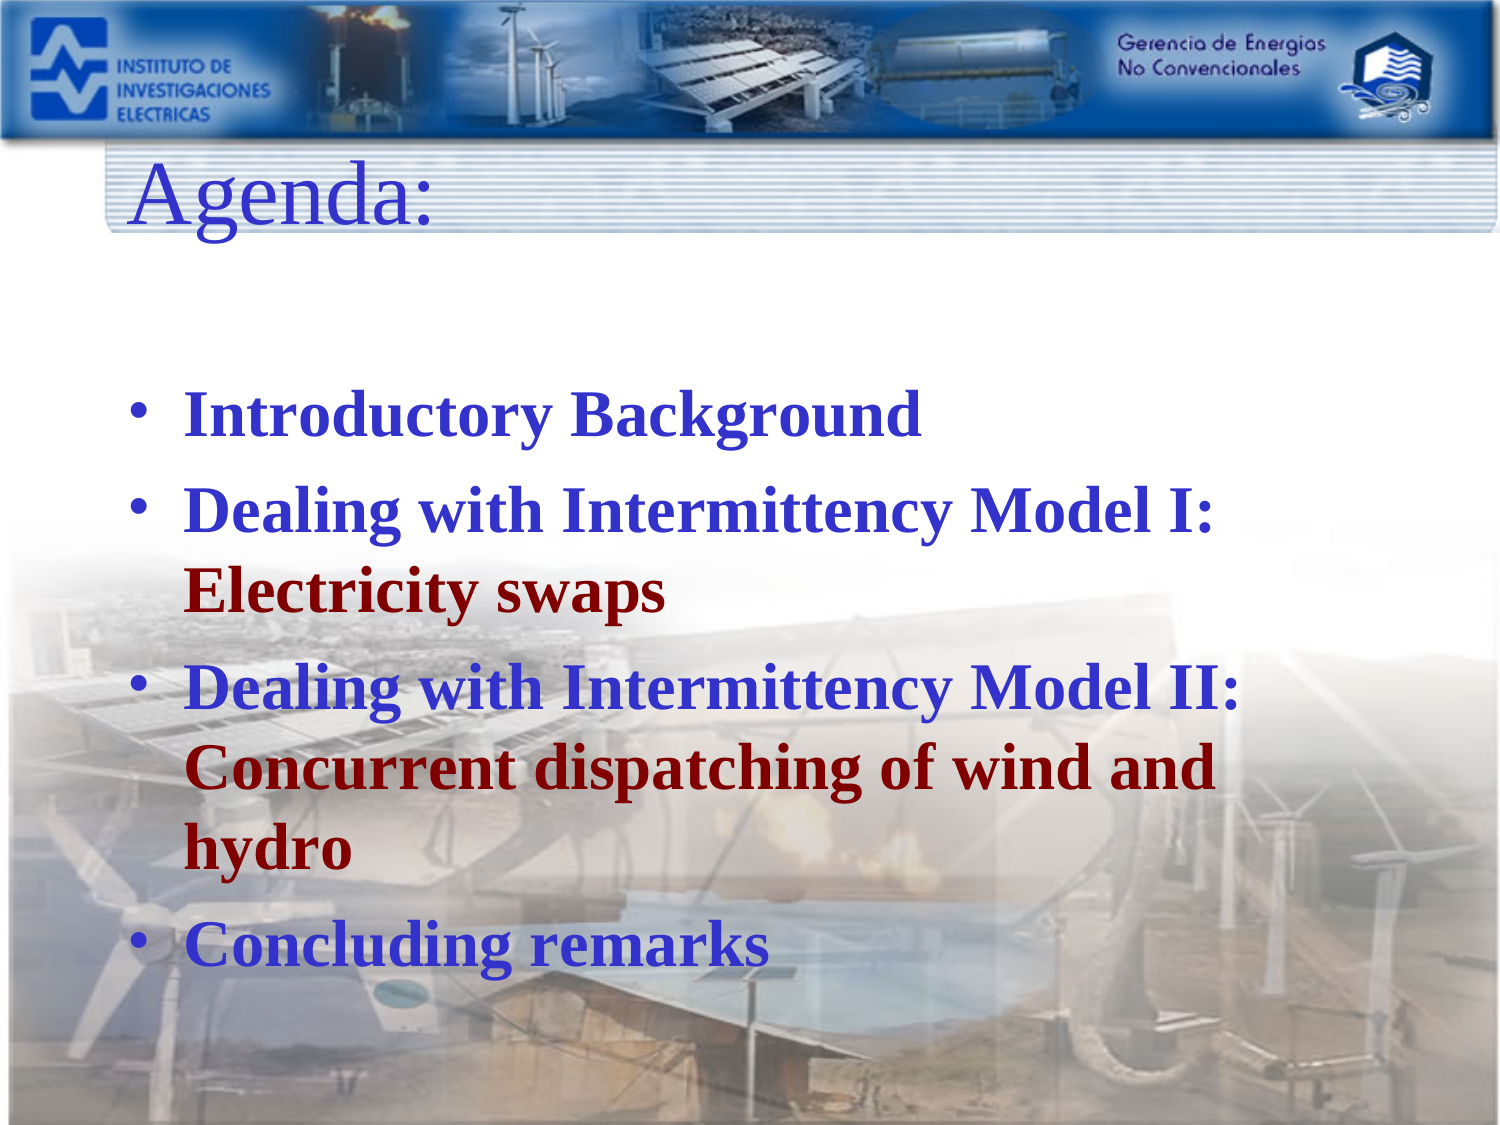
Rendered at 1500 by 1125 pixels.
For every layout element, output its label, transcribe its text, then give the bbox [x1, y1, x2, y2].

picture [0, 293, 1500, 1125]
picture [0, 0, 1500, 233]
list Introductory Background Dealing with Intermittency Model I: Electricity swaps Dealing with Intermittency Model II: Concurrent dispatching of wind and hydro Concluding remarks [112, 361, 1388, 1037]
picture [382, 214, 398, 220]
picture [338, 214, 357, 220]
picture [203, 224, 230, 233]
title Agenda: [112, 125, 950, 214]
